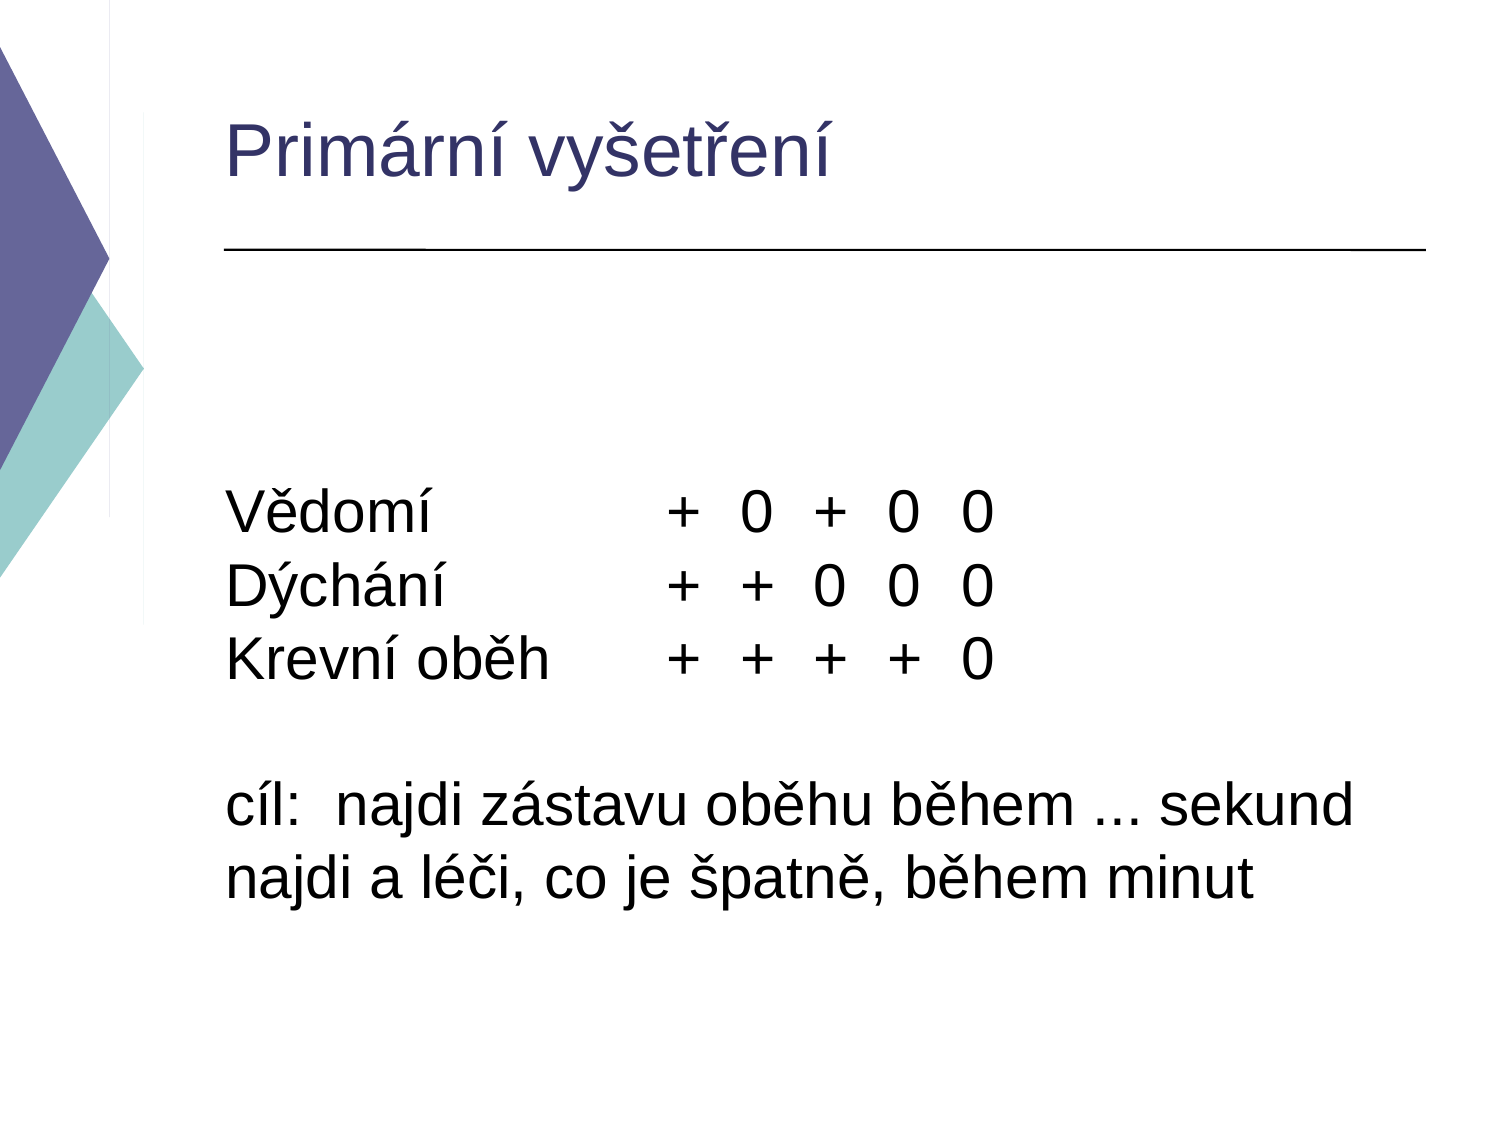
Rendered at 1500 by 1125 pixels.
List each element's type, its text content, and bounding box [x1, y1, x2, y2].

title Primární vyšetření [224, 33, 1424, 245]
list Vědomí + 0 + 0 0 Dýchání + + 0 0 0 Krevní oběh + + + + 0 cíl: najdi zástavu oběhu během ... sekund najdi a léči, co je špatně, během minut [224, 299, 1424, 990]
